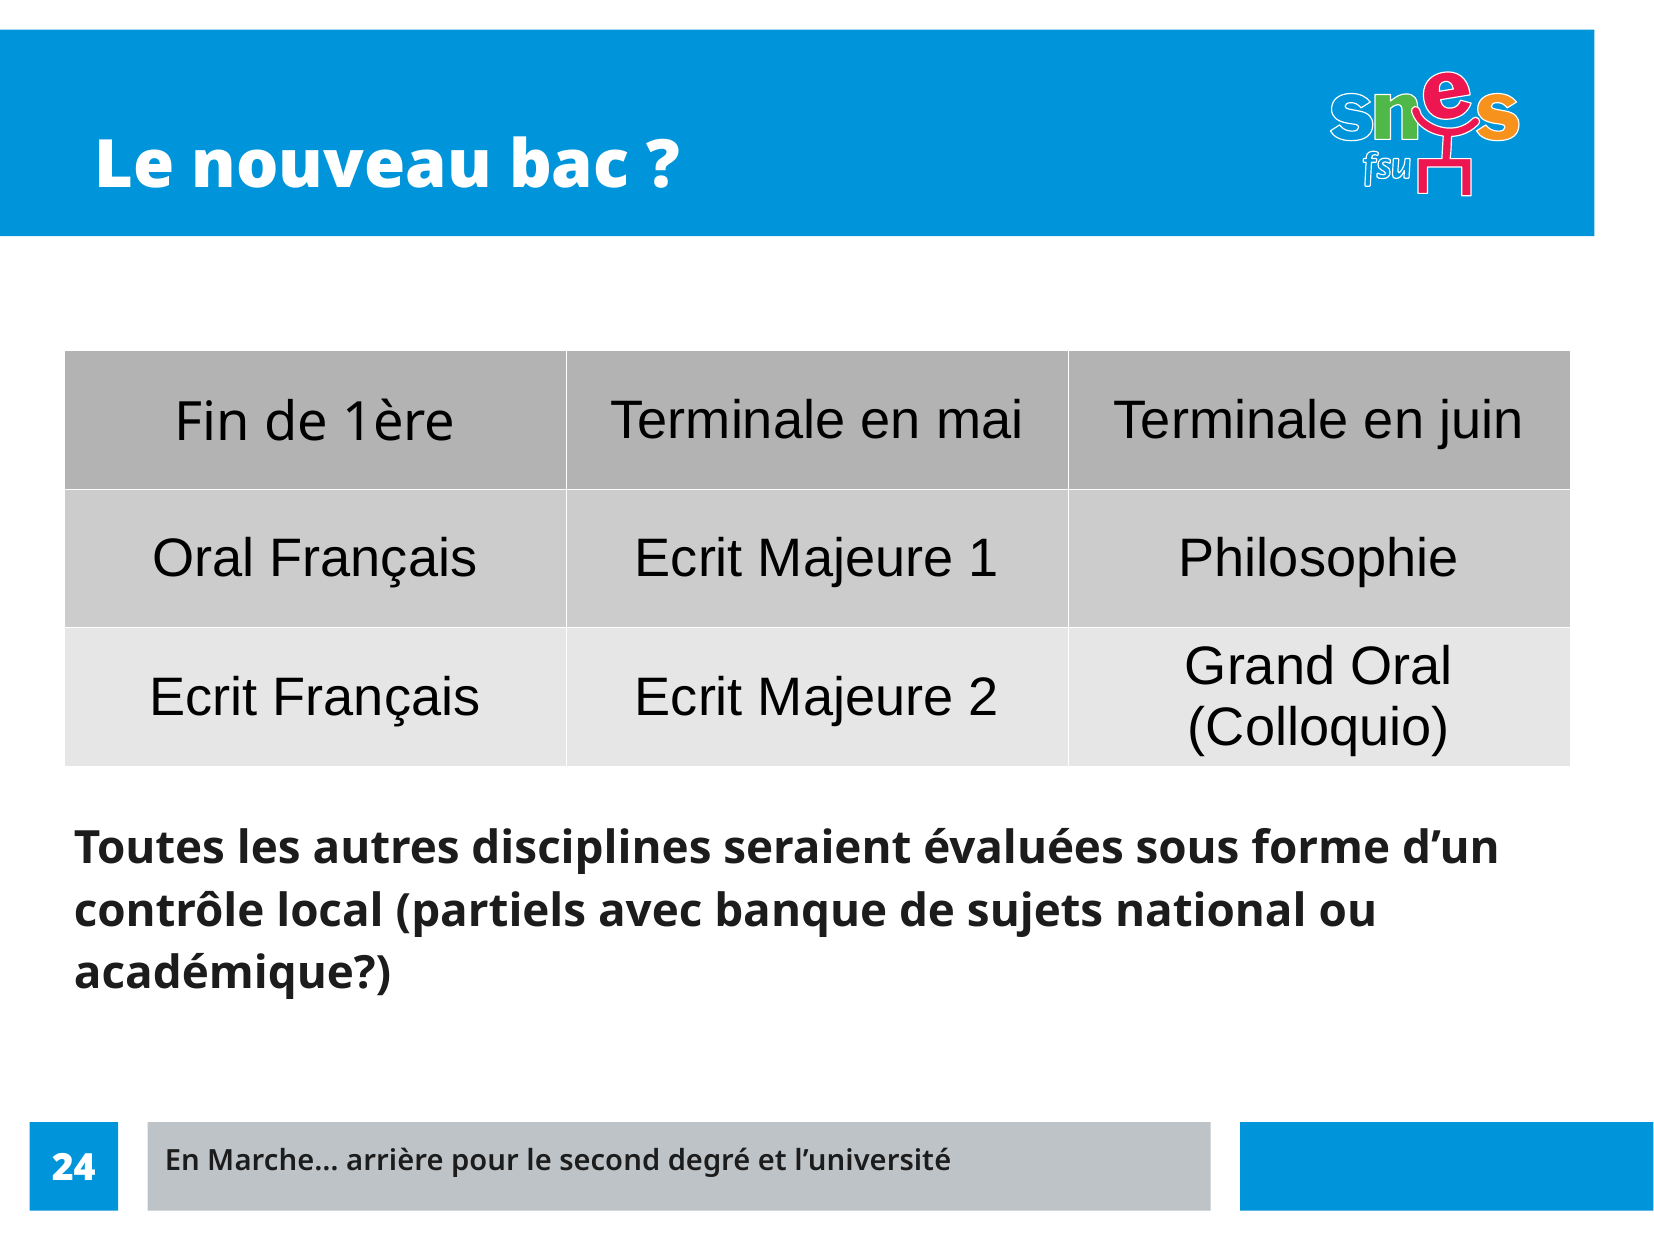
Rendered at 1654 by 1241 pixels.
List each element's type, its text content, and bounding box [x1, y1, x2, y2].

table_header Fin de 1ère [65, 351, 566, 489]
table_cell Ecrit Majeure 1 [567, 490, 1068, 627]
title Le nouveau bac ? [59, 59, 1595, 207]
list En Marche… arrière pour le second degré et l’université [164, 1139, 1183, 1217]
table_cell Grand Oral (Colloquio) [1069, 628, 1570, 766]
table_cell Oral Français [65, 490, 566, 627]
table_header Terminale en juin [1069, 351, 1570, 489]
table_cell Ecrit Majeure 2 [567, 628, 1068, 766]
table_header Terminale en mai [567, 351, 1068, 489]
list Toutes les autres disciplines seraient évaluées sous forme d’un contrôle local (partiels avec banque de sujets national ou académique?) [73, 814, 1580, 1077]
table_cell Ecrit Français [65, 628, 566, 766]
table_cell Philosophie [1069, 490, 1570, 627]
